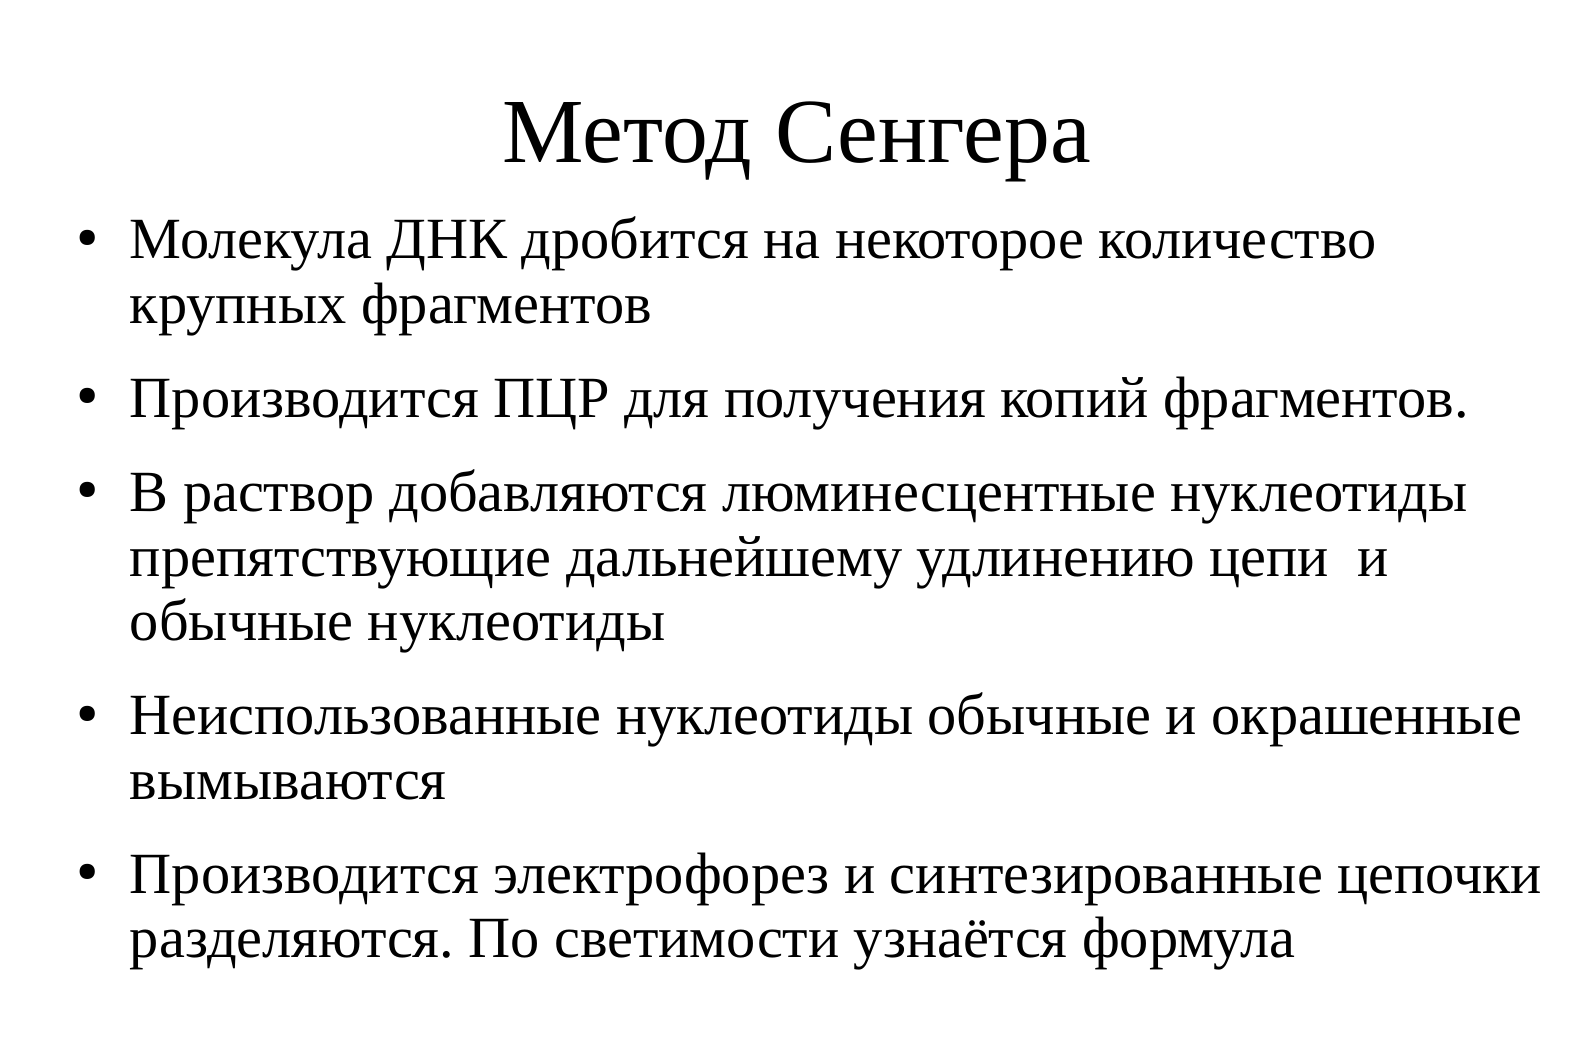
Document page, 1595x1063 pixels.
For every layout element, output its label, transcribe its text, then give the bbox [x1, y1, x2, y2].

list Молекула ДНК дробится на некоторое количество крупных фрагментов Производится ПЦР для получения копий фрагментов. В раствор добавляются люминесцентные нуклеотиды препятствующие дальнейшему удлинению цепи и обычные нуклеотиды Неиспользованные нуклеотиды обычные и окрашенные вымываются Производится электрофорез и синтезированные цепочки разделяются. По светимости узнаётся формула [59, 206, 1565, 971]
title Метод Сенгера [79, 49, 1515, 206]
